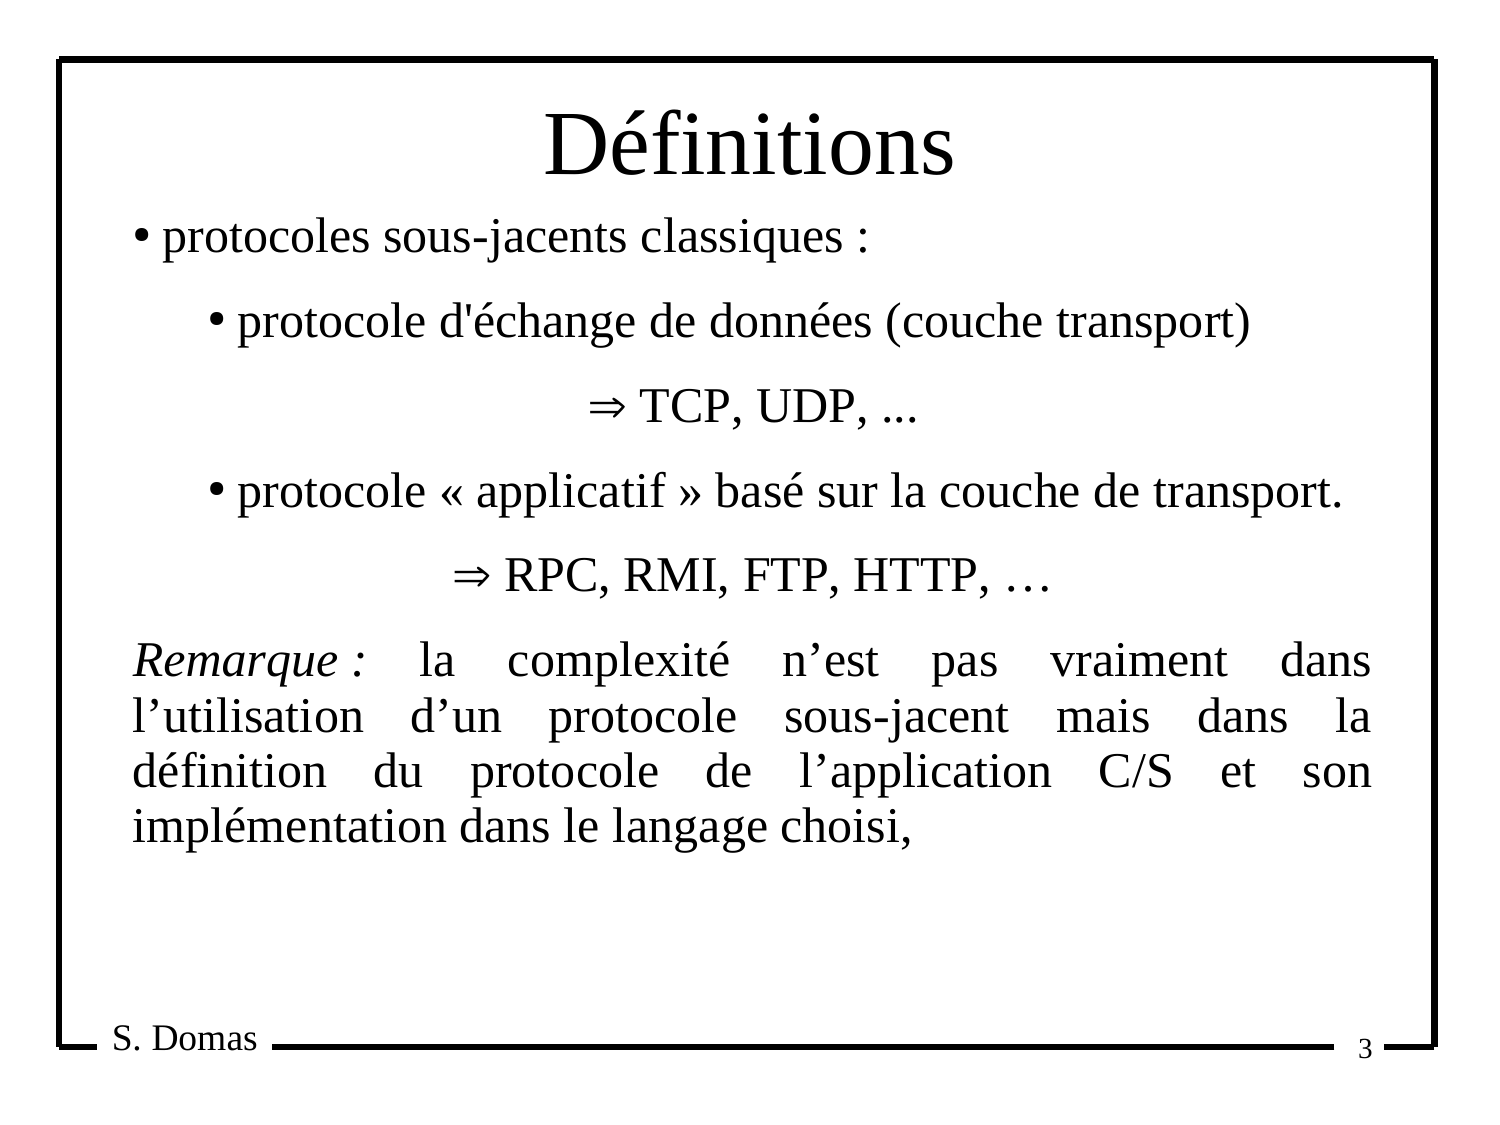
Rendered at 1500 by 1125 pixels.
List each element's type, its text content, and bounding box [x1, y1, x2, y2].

title Définitions [112, 49, 1388, 238]
text_box S. Domas [97, 1009, 273, 1067]
text_box protocoles sous-jacents classiques : protocole d'échange de données (couche transport) Þ TCP, UDP, ... protocole « applicatif » basé sur la couche de transport. Þ RPC, RMI, FTP, HTTP, … Remarque : la complexité n’est pas vraiment dans l’utilisation d’un protocole sous-jacent mais dans la définition du protocole de l’application C/S et son implémentation dans le langage choisi, [118, 238, 1388, 581]
